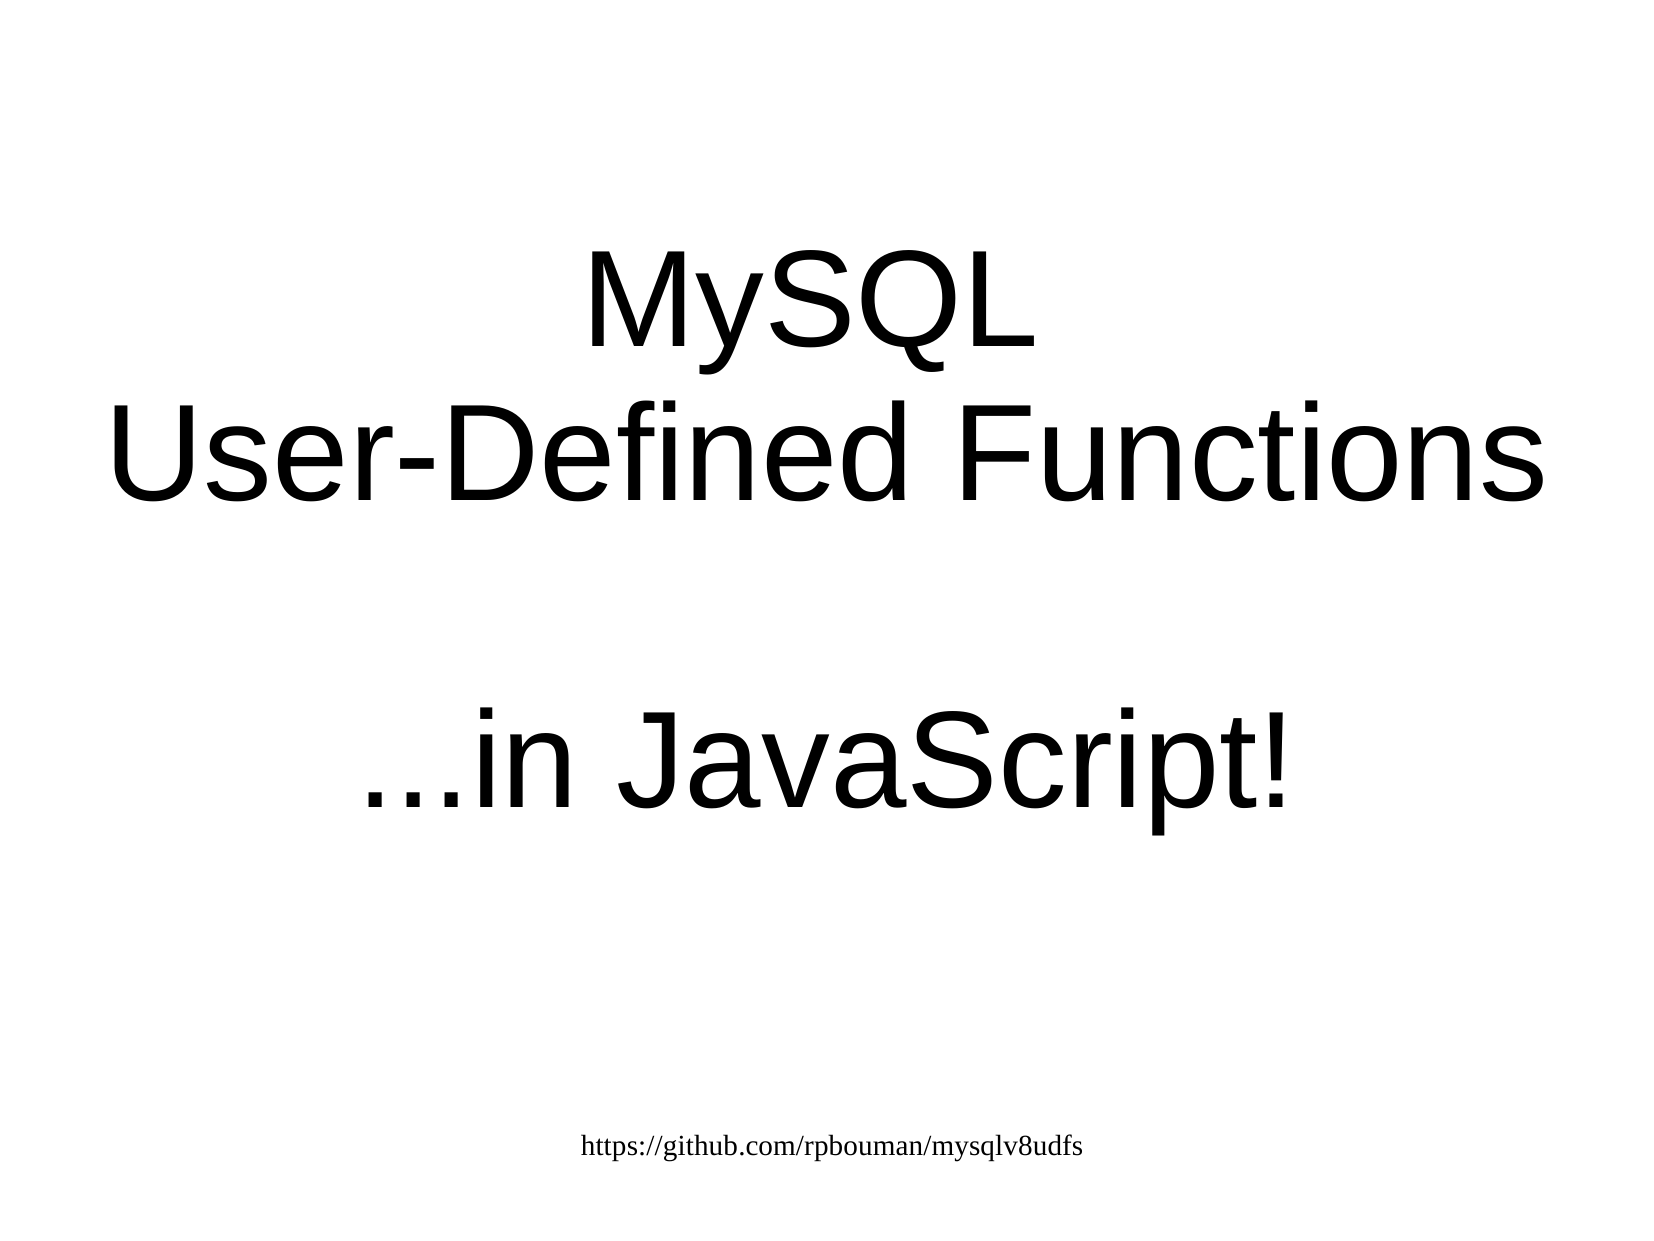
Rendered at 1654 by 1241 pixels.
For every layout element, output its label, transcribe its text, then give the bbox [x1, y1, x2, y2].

subtitle MySQL User-Defined Functions ...in JavaScript! [82, 49, 1571, 1010]
